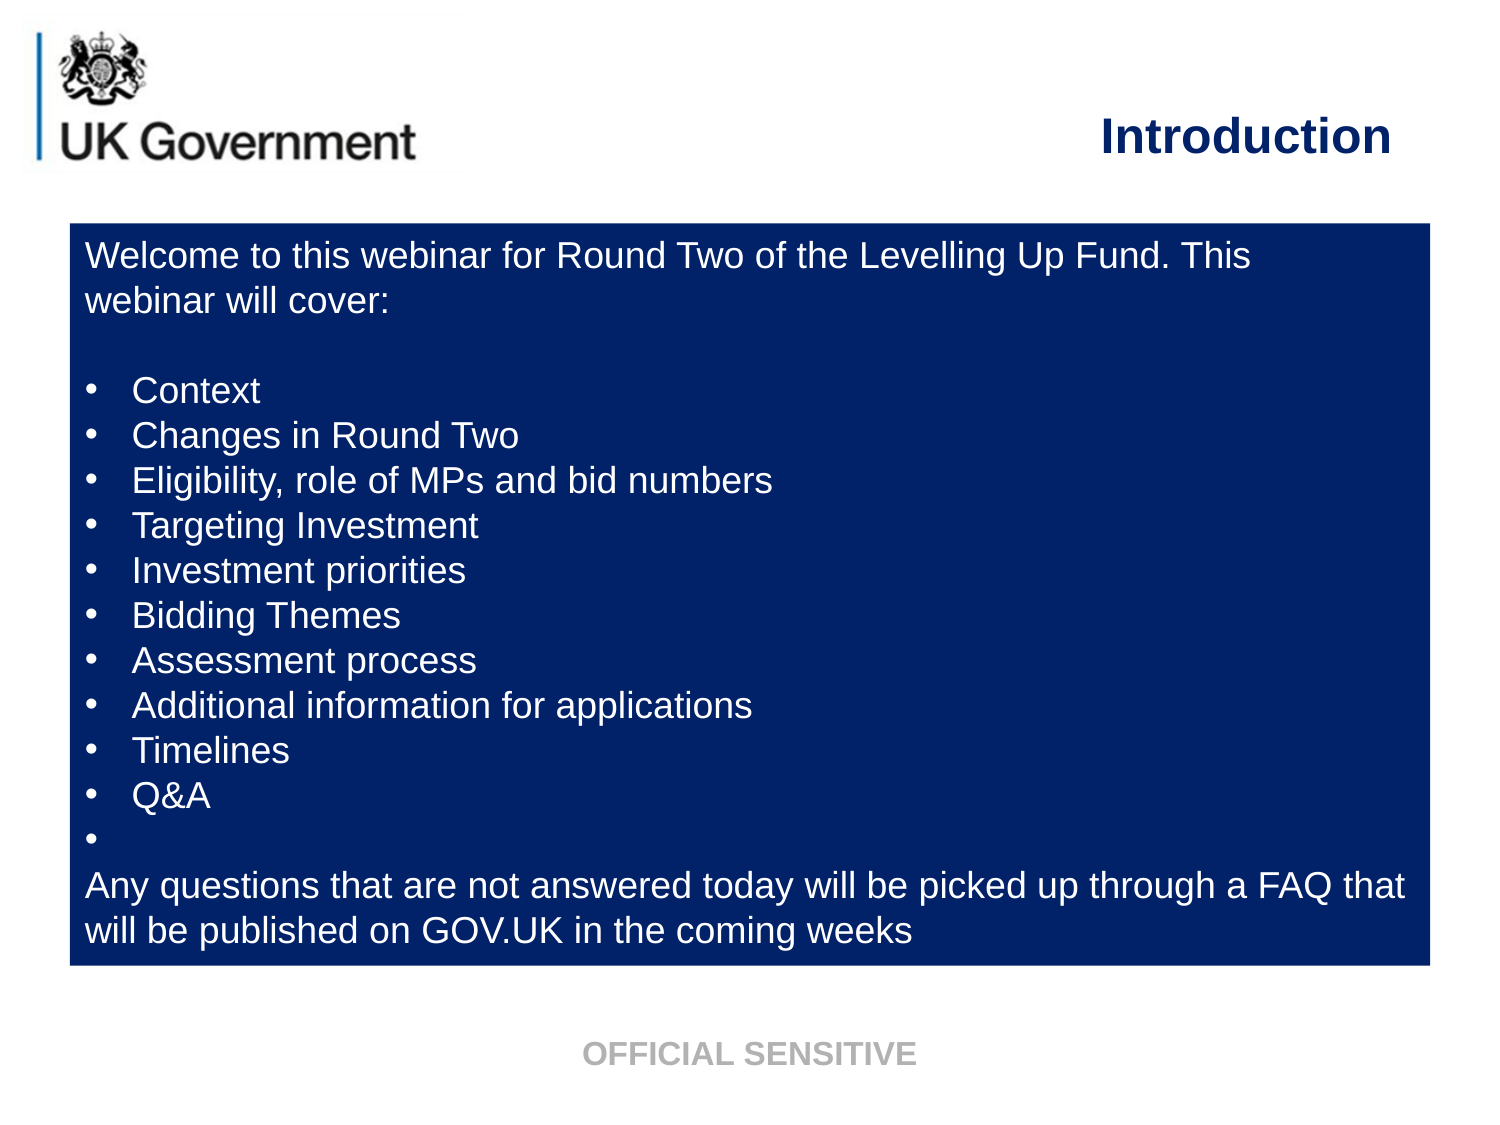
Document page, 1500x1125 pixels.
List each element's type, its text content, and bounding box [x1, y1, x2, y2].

title Introduction [1085, 96, 1500, 173]
picture [19, 0, 466, 173]
text_box Welcome to this webinar for Round Two of the Levelling Up Fund. This webinar will cover: Context Changes in Round Two Eligibility, role of MPs and bid numbers Targeting Investment Investment priorities Bidding Themes Assessment process Additional information for applications Timelines Q&A Any questions that are not answered today will be picked up through a FAQ that will be published on GOV.UK in the coming weeks [69, 223, 1431, 966]
